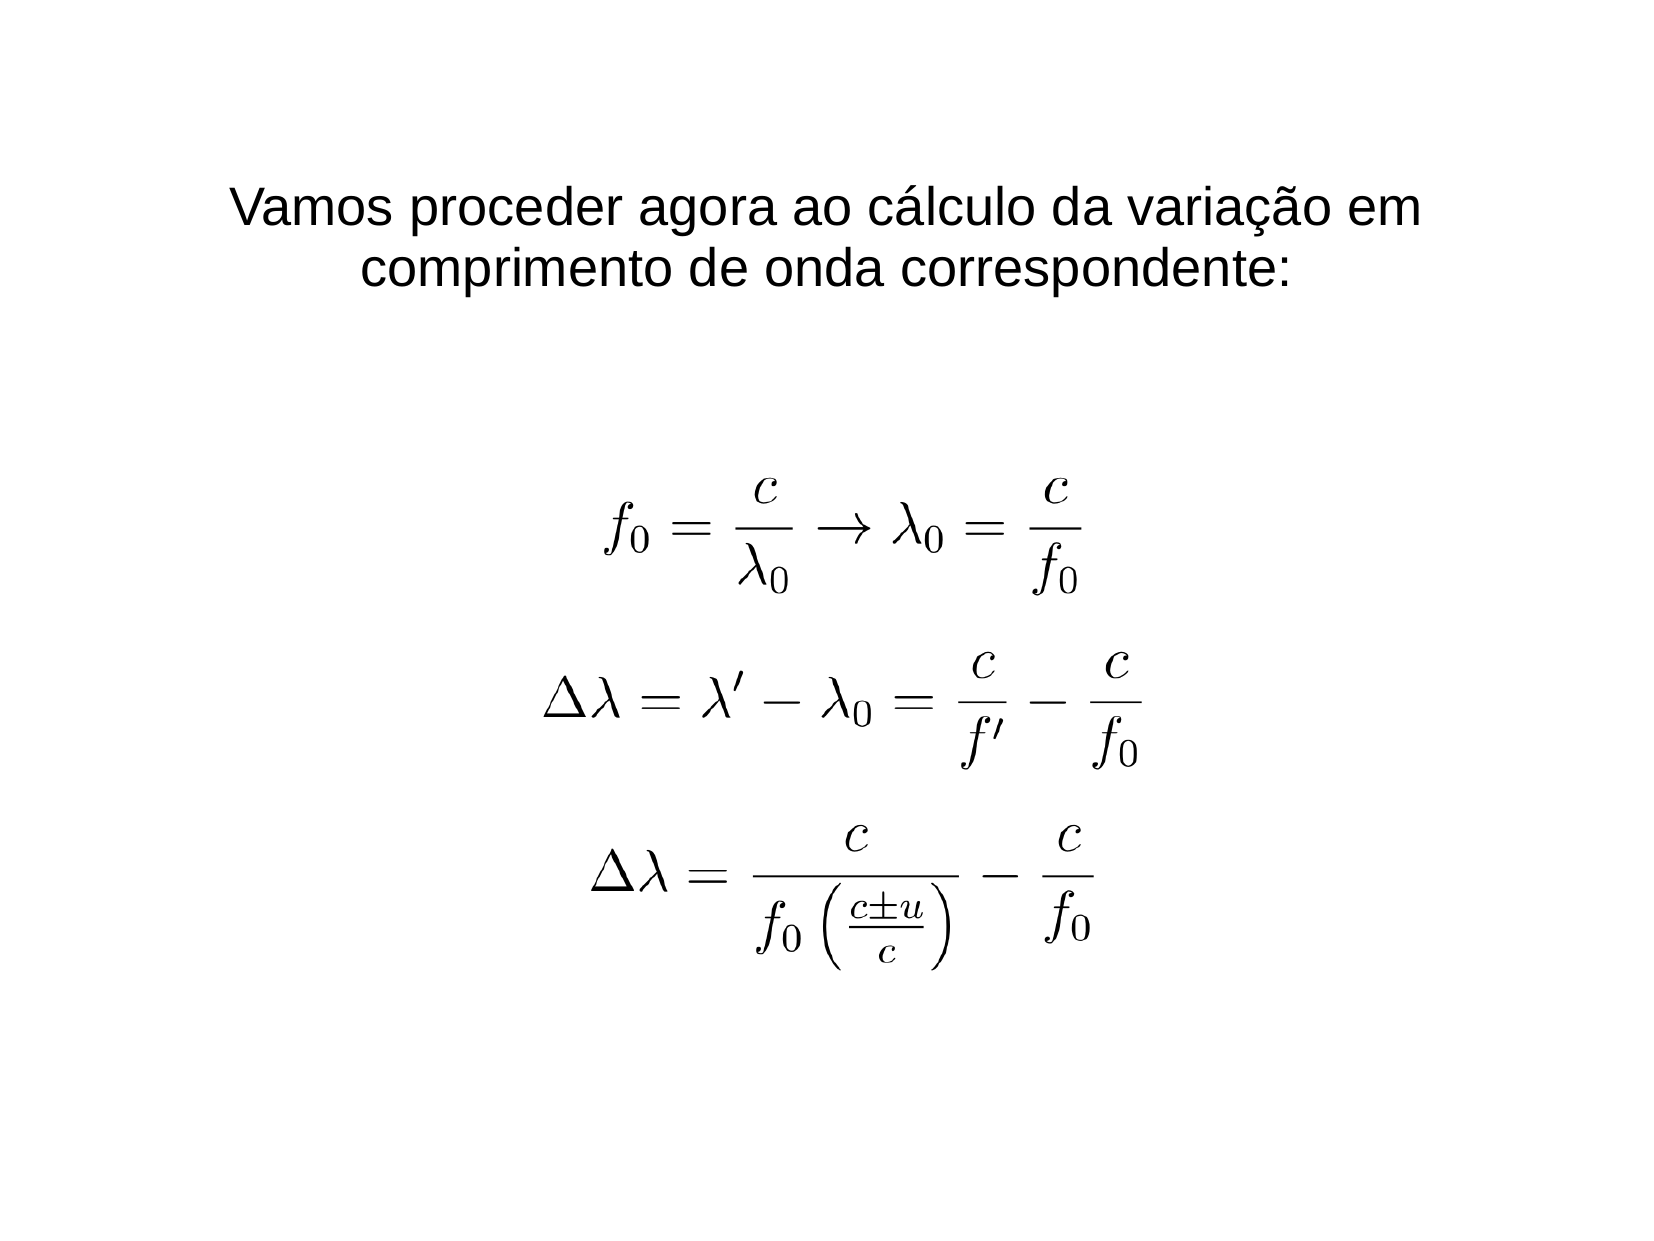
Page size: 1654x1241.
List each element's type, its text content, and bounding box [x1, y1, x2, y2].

subtitle Vamos proceder agora ao cálculo da variação em comprimento de onda correspondente: [82, 49, 1571, 426]
picture [513, 448, 1174, 993]
